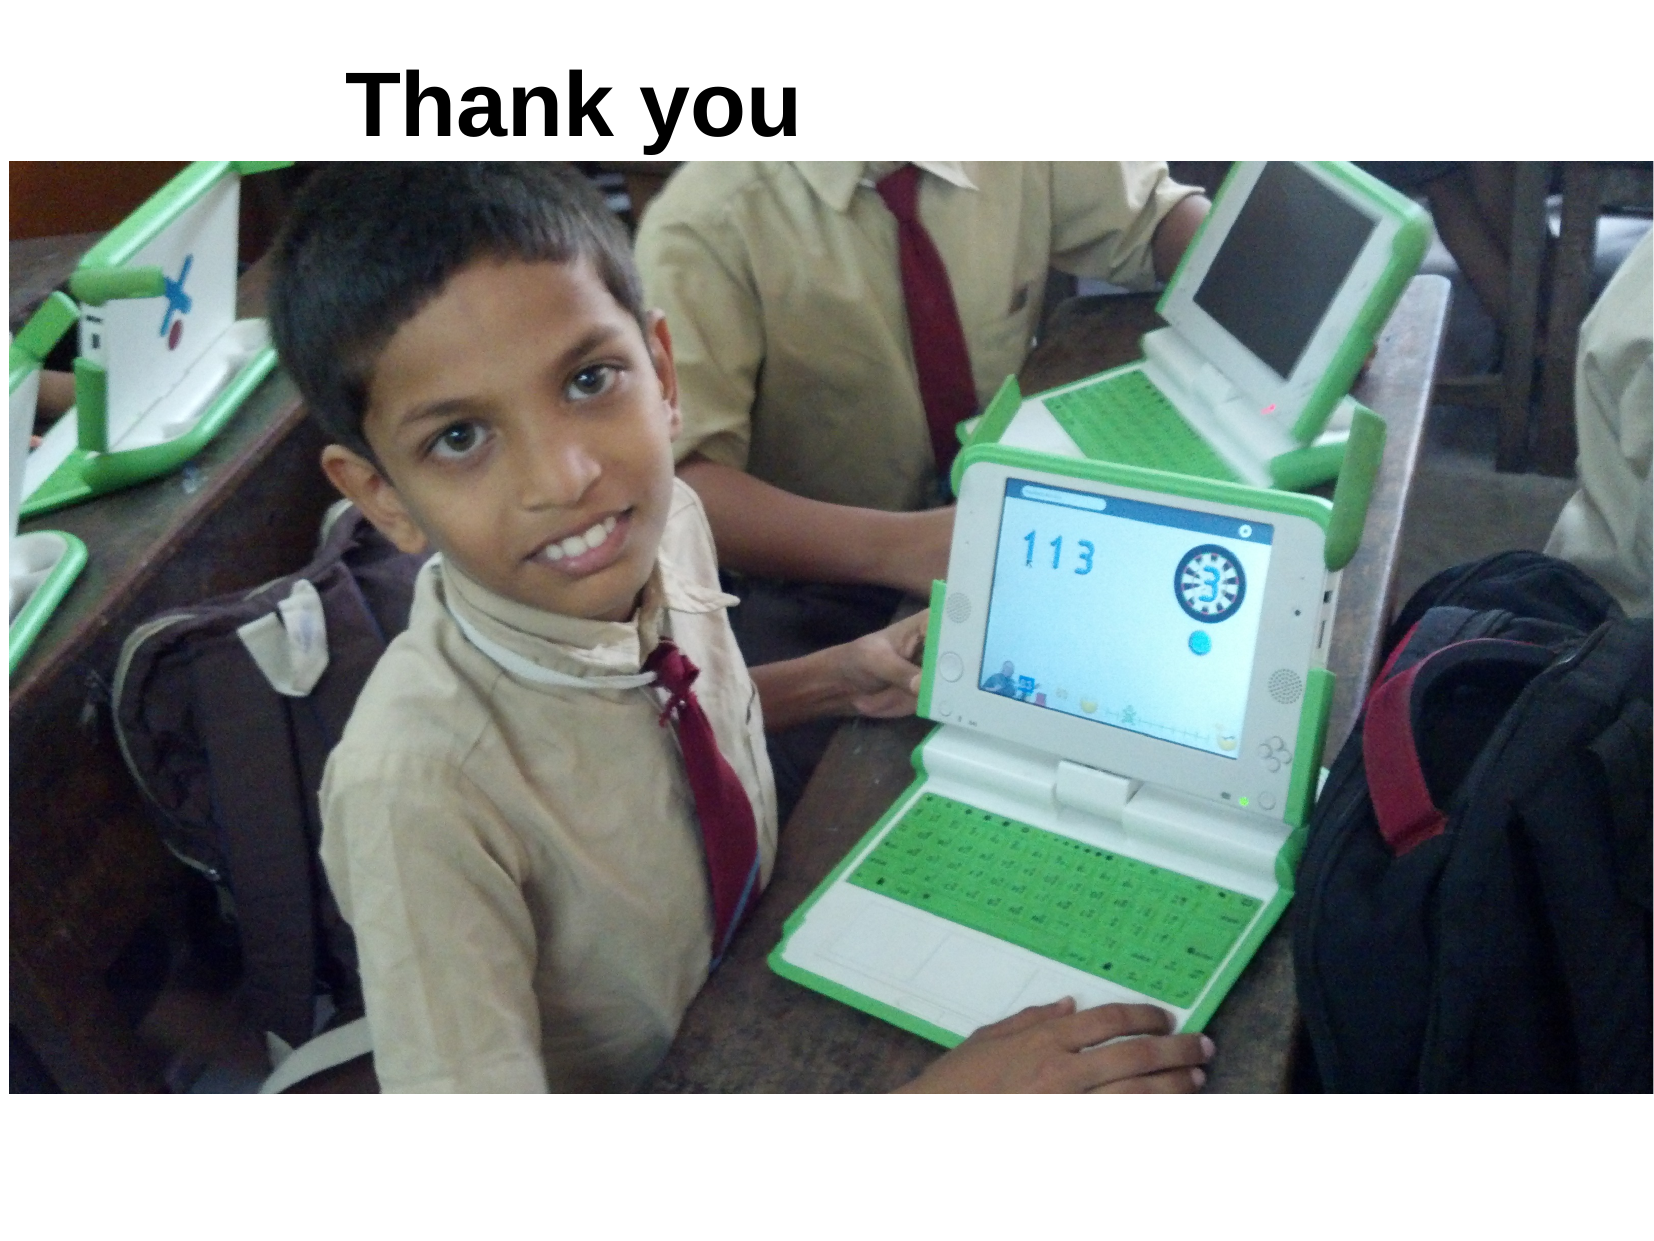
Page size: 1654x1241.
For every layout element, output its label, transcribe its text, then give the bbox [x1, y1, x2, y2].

picture [9, 161, 1654, 1094]
title Thank you [345, 0, 1654, 161]
